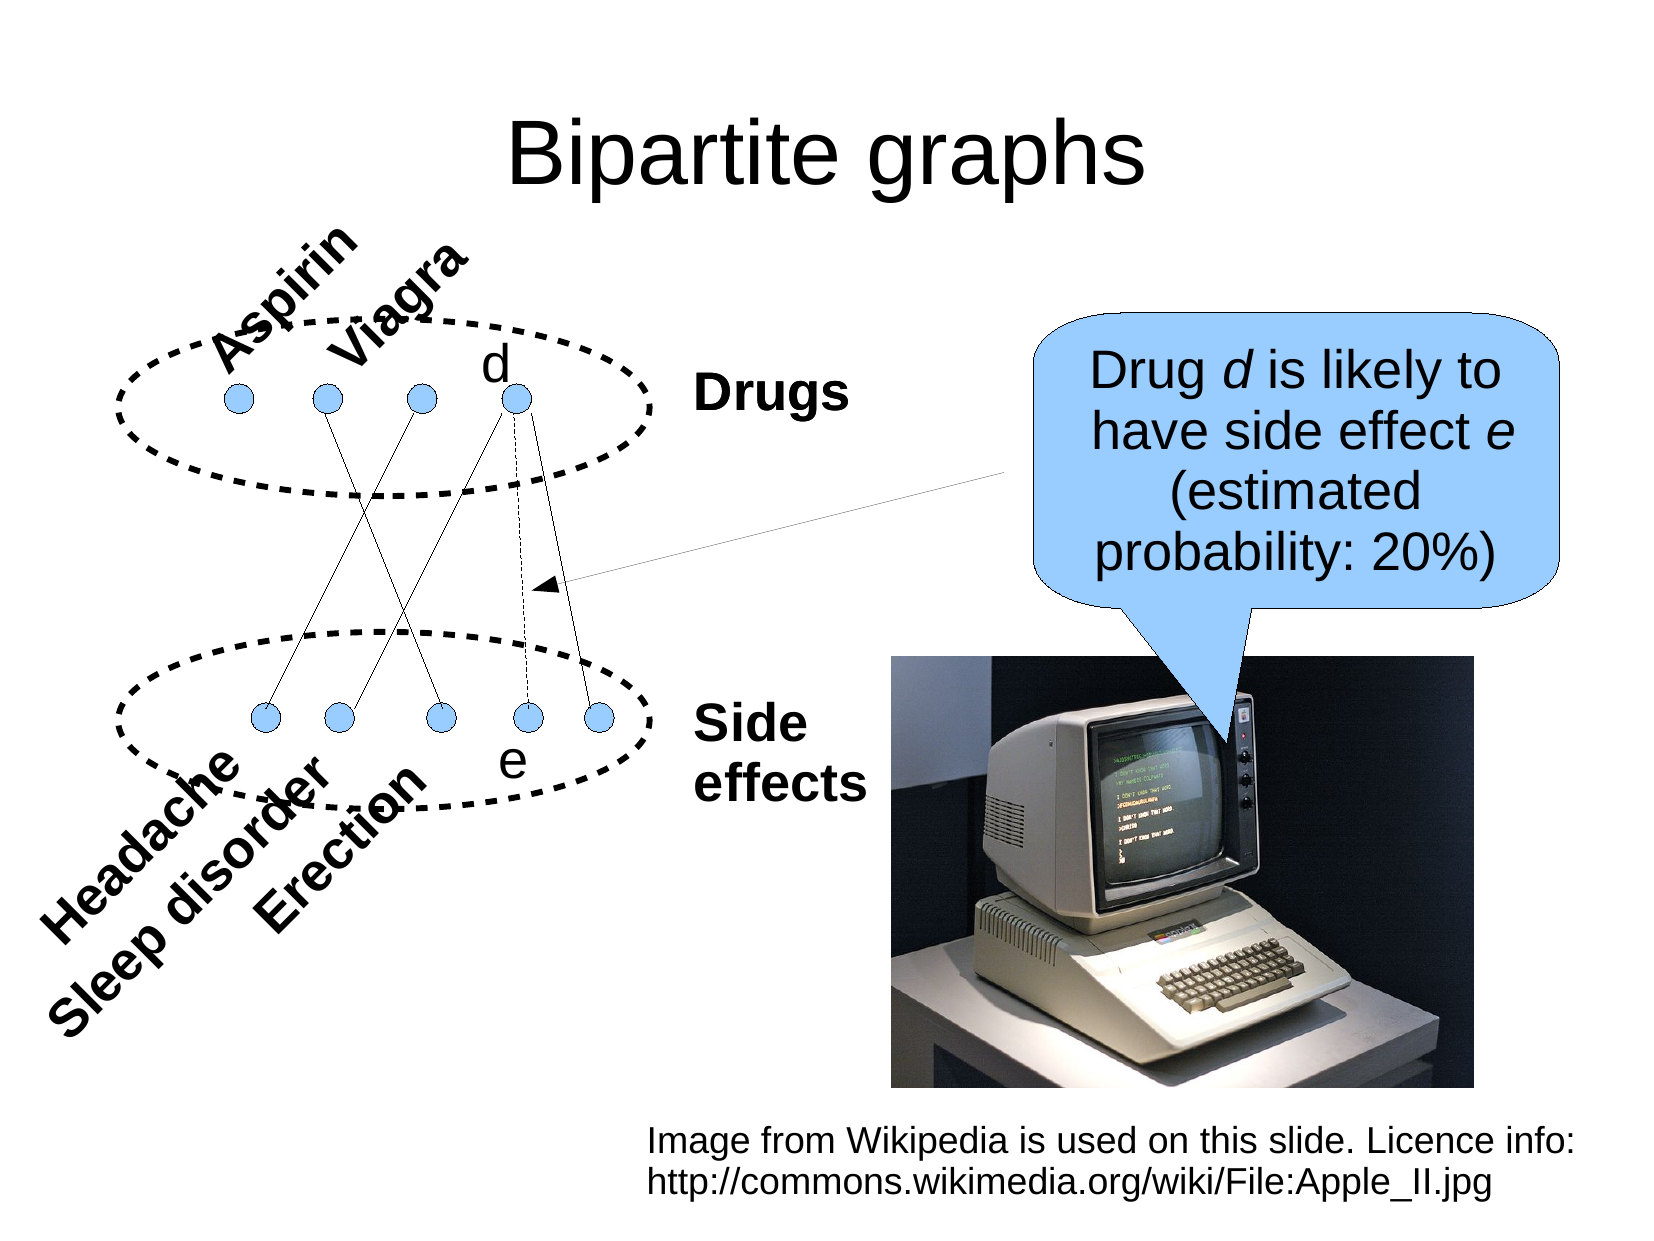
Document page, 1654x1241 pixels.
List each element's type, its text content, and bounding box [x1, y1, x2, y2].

text_box Drugs [679, 354, 886, 443]
text_box d [466, 326, 527, 402]
text_box [584, 702, 615, 733]
picture [891, 656, 1474, 1088]
text_box Sleep disorder [19, 726, 357, 1069]
text_box Erection [225, 733, 455, 963]
text_box [426, 702, 457, 733]
text_box Headache [13, 716, 266, 970]
text_box [251, 702, 281, 733]
text_box e [484, 721, 545, 798]
title Bipartite graphs [82, 49, 1571, 257]
text_box [224, 386, 254, 414]
text_box Image from Wikipedia is used on this slide. Licence info: http://commons.wikimedia.org/wiki/File:Apple_II.jpg [631, 1111, 1601, 1211]
text_box [312, 383, 343, 414]
text_box [502, 388, 532, 414]
text_box [324, 702, 355, 733]
text_box Aspirin [178, 193, 387, 402]
text_box Side effects [679, 685, 886, 824]
text_box [513, 702, 544, 721]
text_box Viagra [302, 209, 495, 402]
text_box Drug d is likely to have side effect e (estimated probability: 20%) [1033, 312, 1560, 744]
text_box [407, 383, 438, 414]
